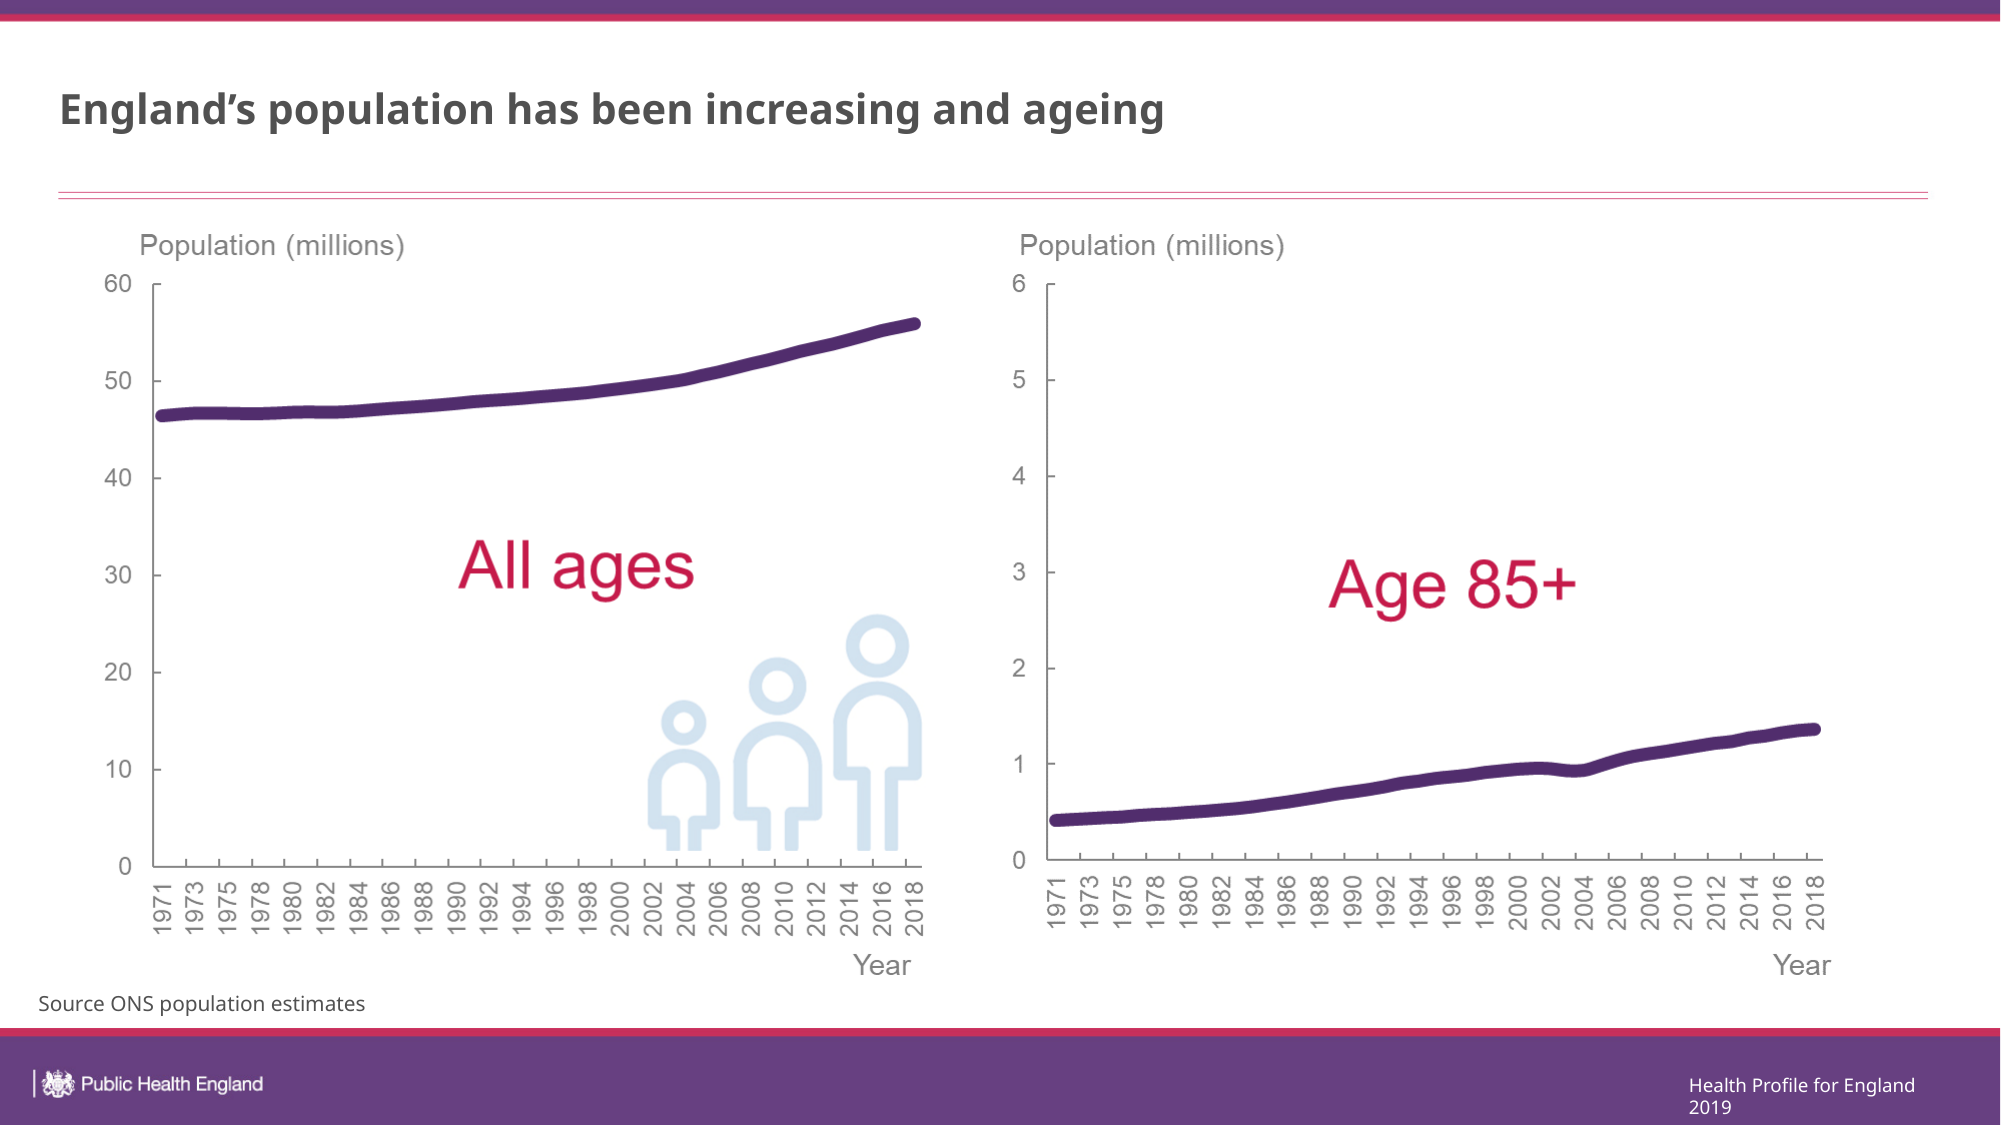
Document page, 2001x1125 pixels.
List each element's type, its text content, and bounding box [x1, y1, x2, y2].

picture [49, 219, 1895, 984]
text_box Health Profile for England 2019 [1673, 1065, 1978, 1105]
title England’s population has been increasing and ageing [43, 2, 1769, 220]
text_box Source ONS population estimates [23, 983, 793, 1024]
